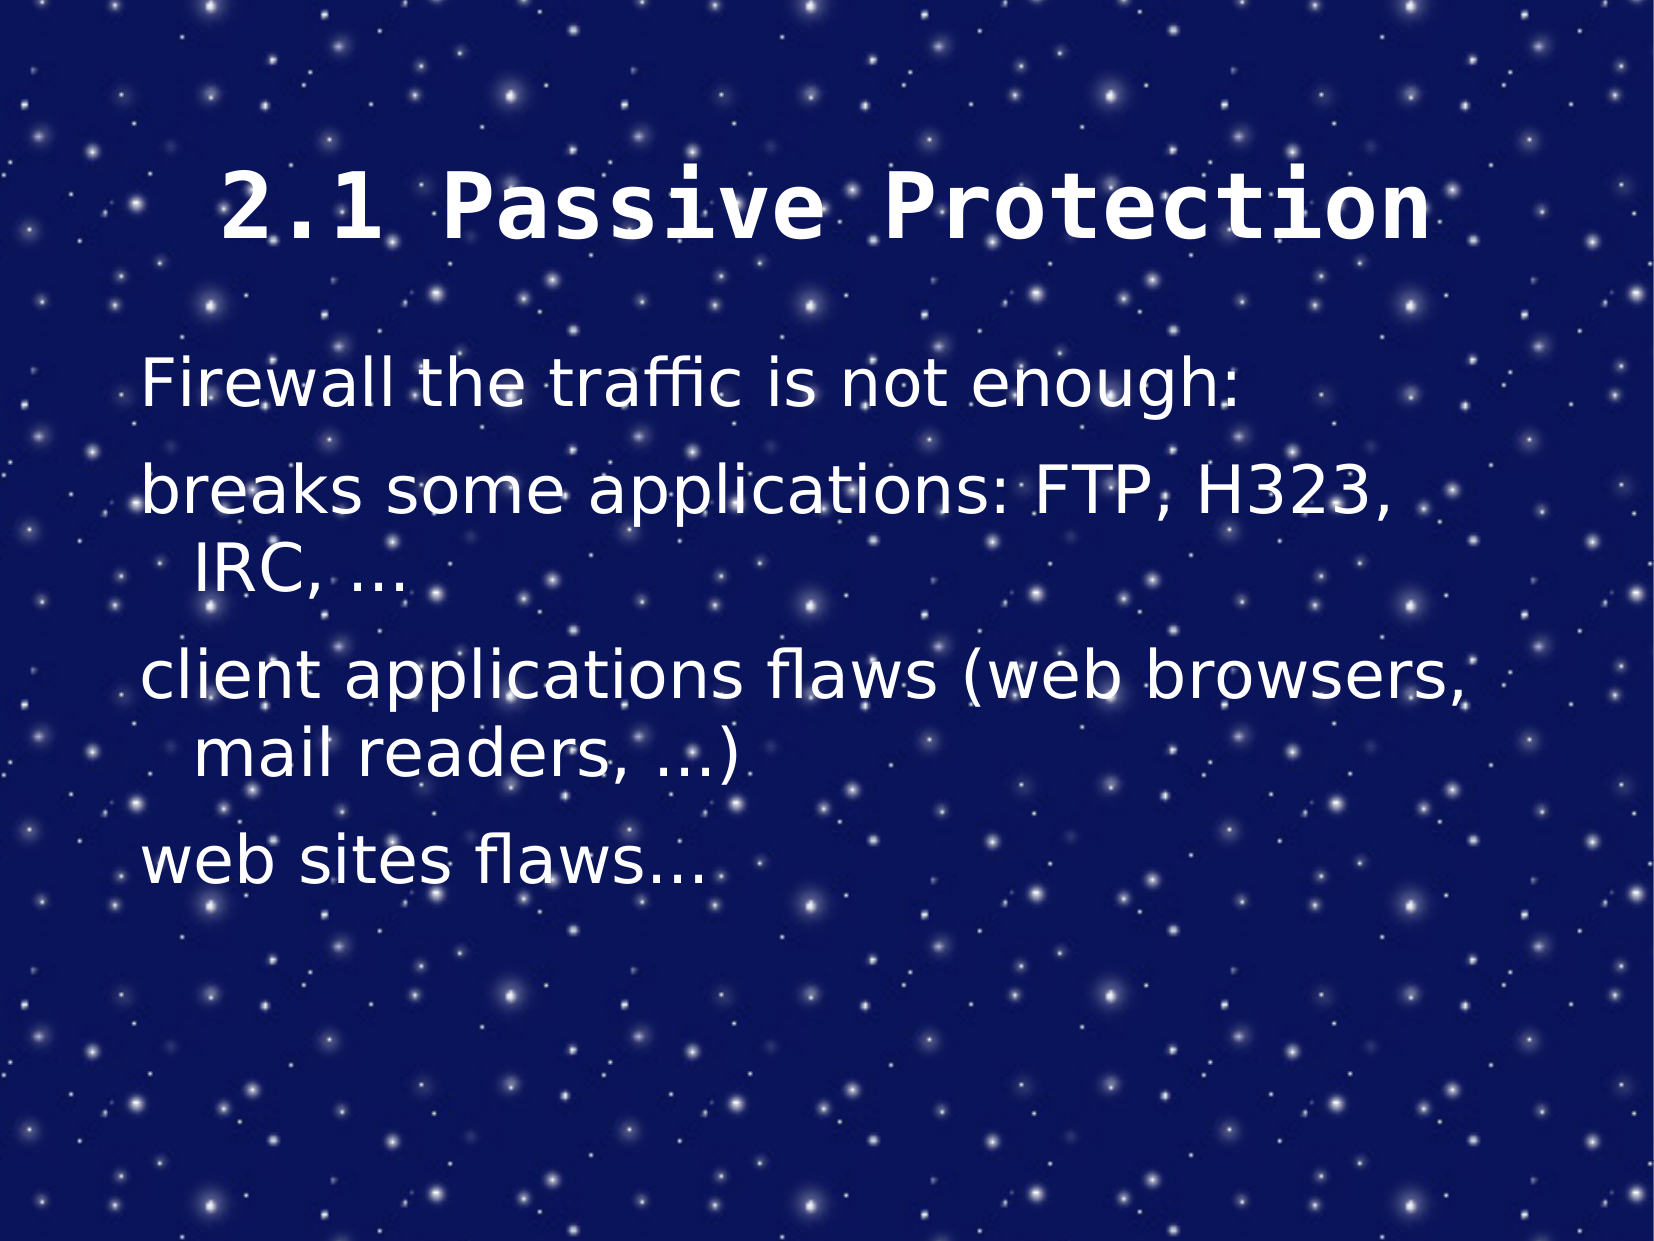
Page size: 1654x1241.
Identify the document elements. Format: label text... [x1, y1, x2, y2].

picture [0, 0, 1654, 1241]
list Firewall the traffic is not enough: breaks some applications: FTP, H323, IRC, ... client applications flaws (web browsers, mail readers, ...) web sites flaws... [121, 344, 1534, 1127]
title 2.1 Passive Protection [121, 102, 1534, 310]
